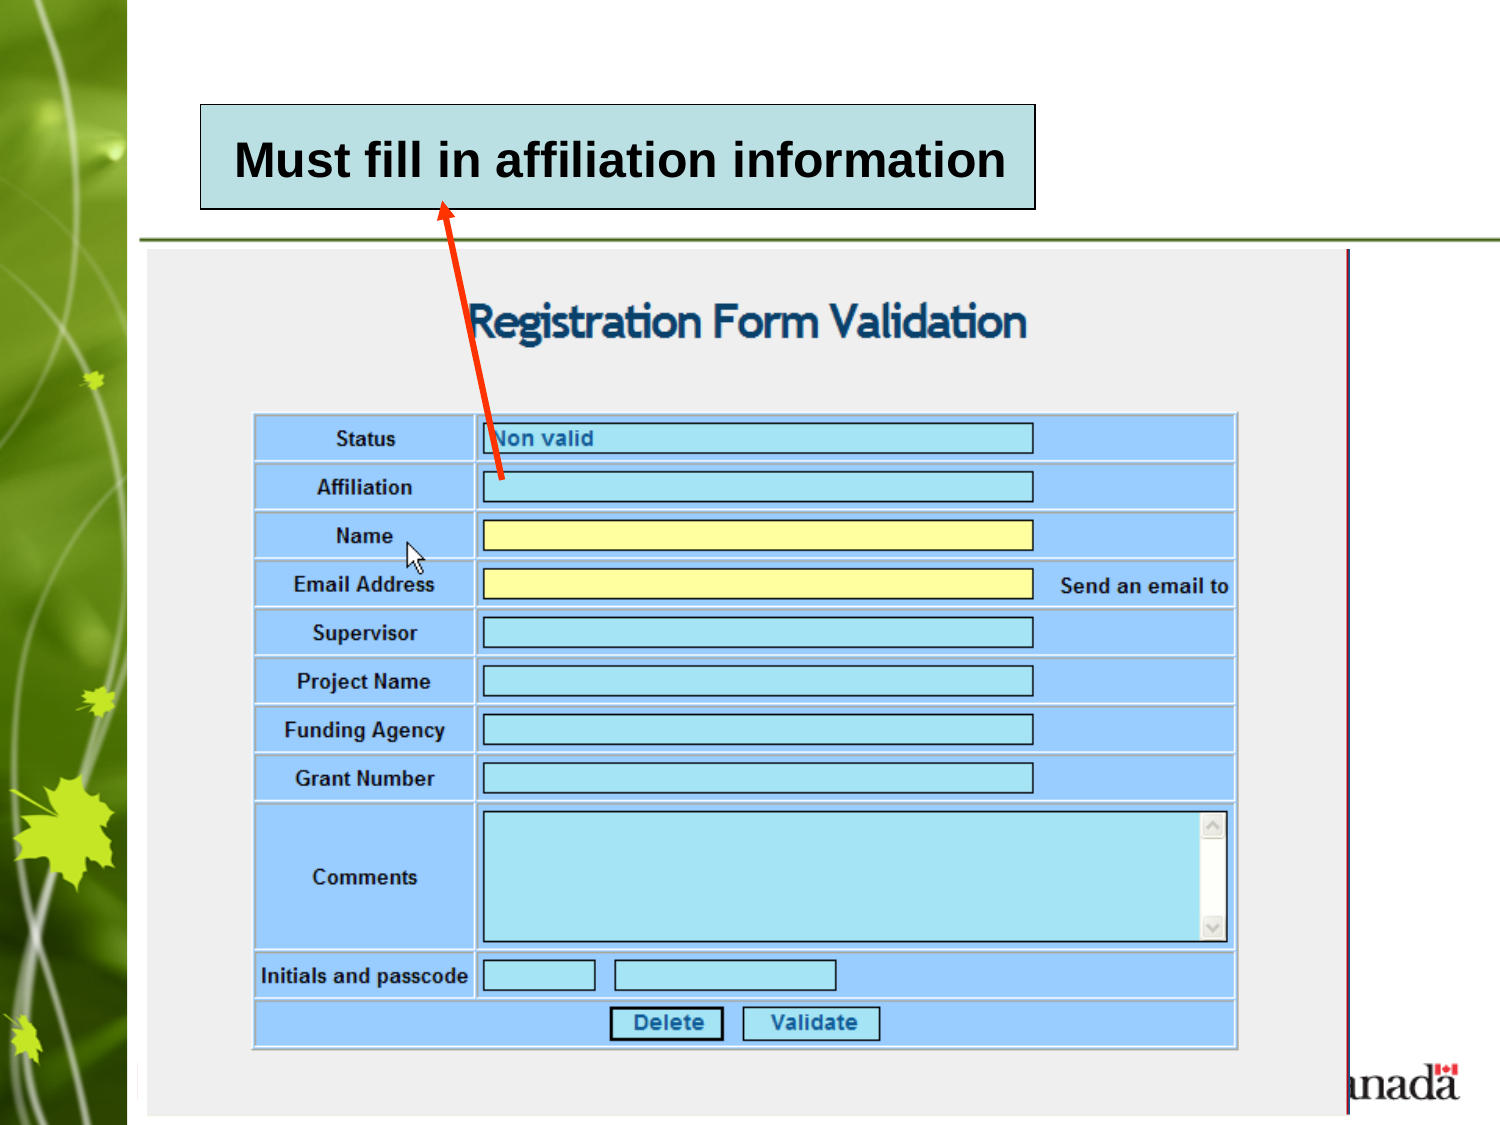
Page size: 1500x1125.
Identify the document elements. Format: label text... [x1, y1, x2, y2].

picture [0, 0, 1500, 1125]
text_box Must fill in affiliation information [219, 124, 1024, 196]
text_box [200, 104, 1035, 210]
